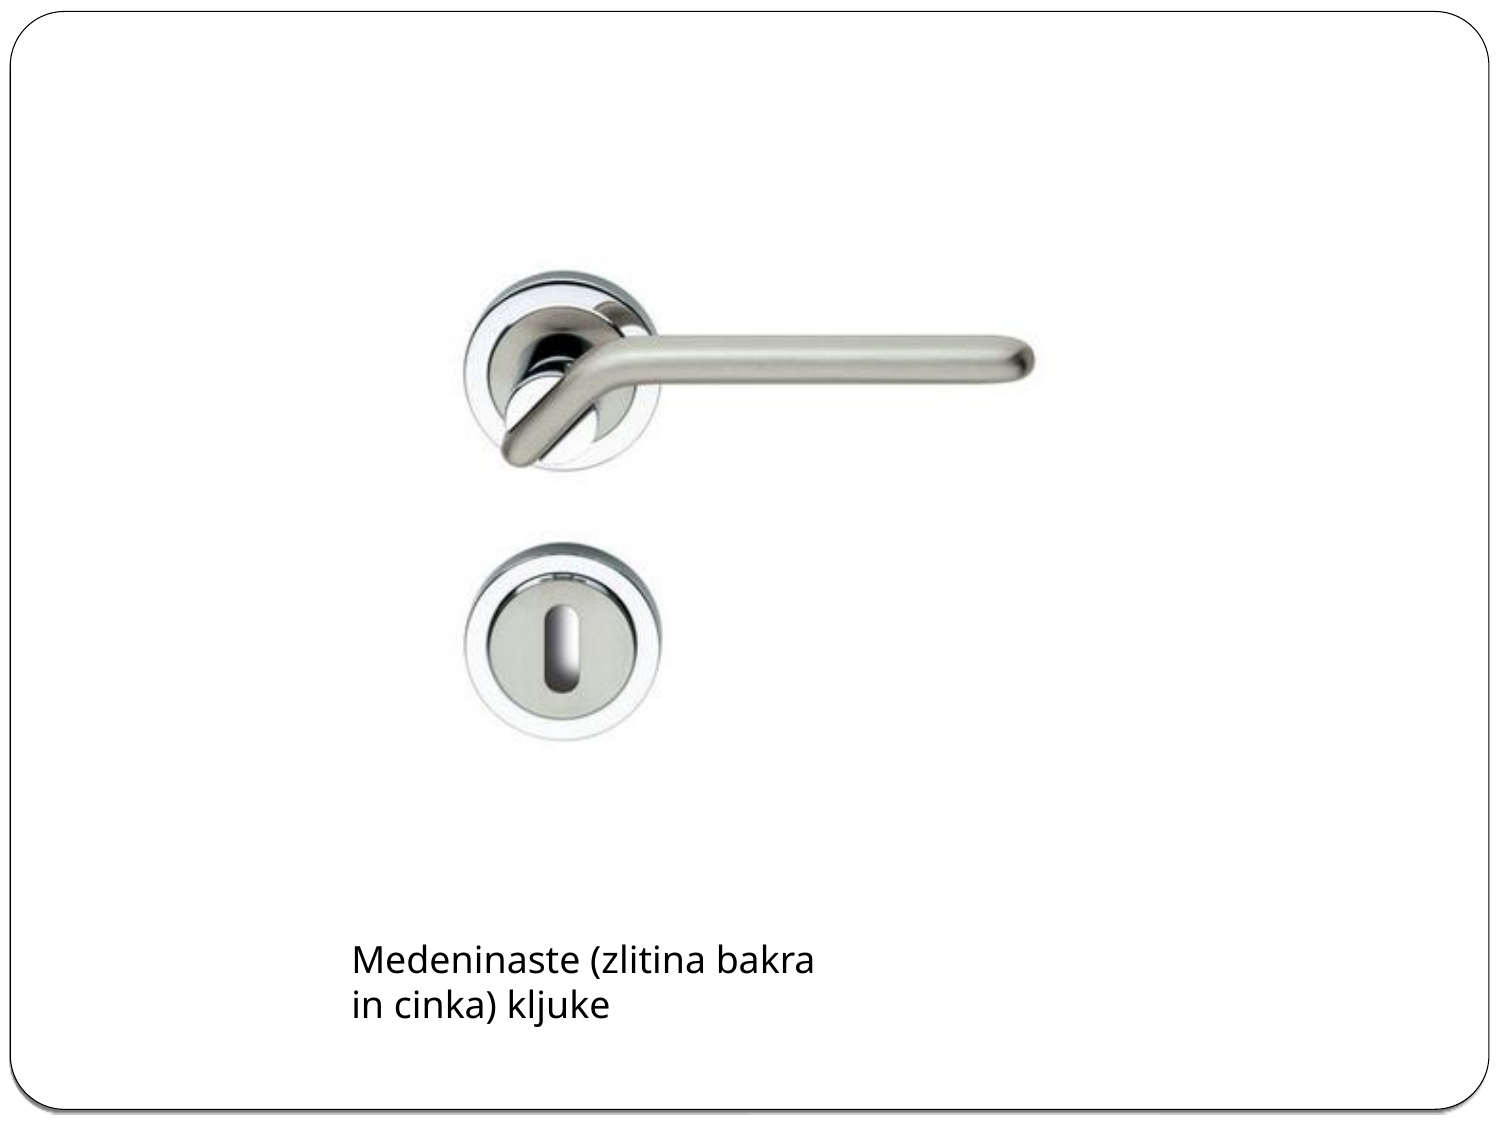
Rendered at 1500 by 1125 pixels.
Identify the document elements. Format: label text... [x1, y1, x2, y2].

text_box Medeninaste (zlitina bakra in cinka) kljuke [336, 928, 845, 1034]
picture [147, 137, 1353, 876]
